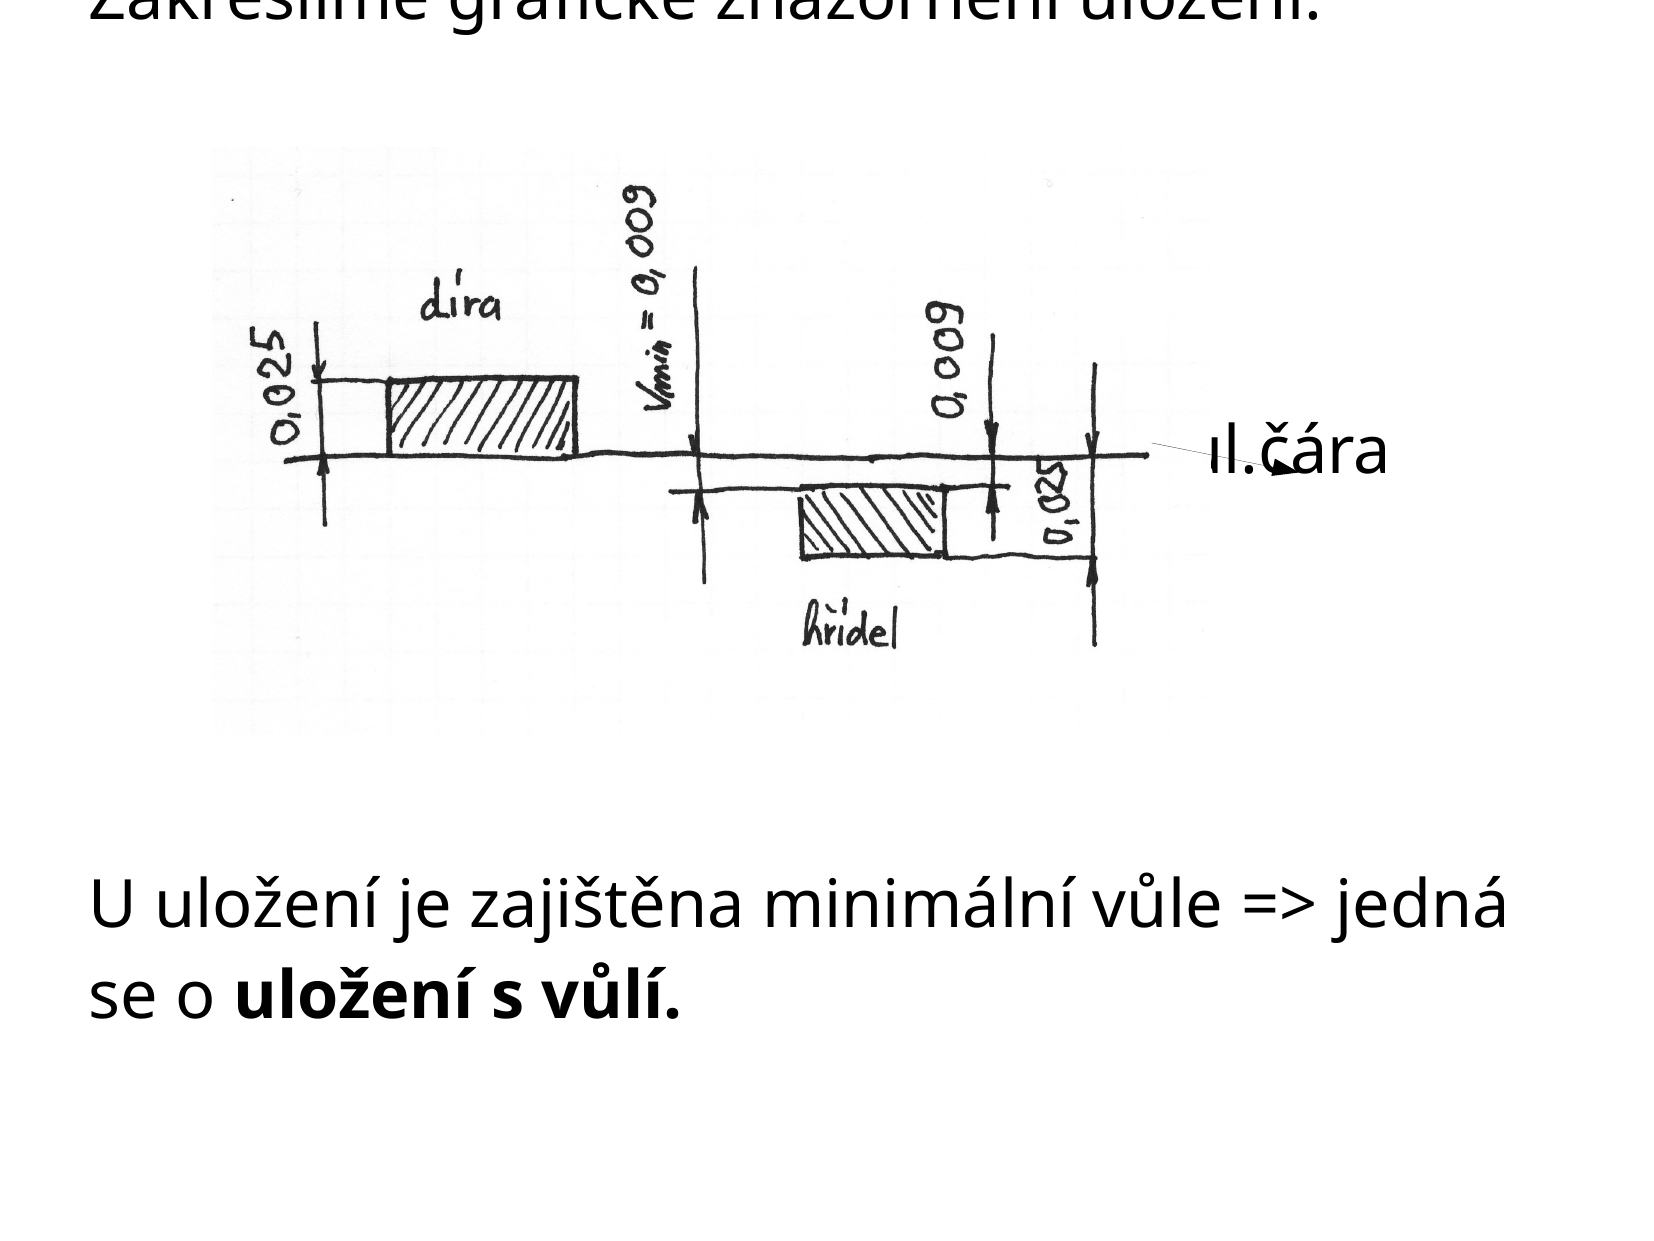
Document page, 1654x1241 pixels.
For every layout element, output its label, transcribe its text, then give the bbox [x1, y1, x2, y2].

picture [212, 147, 1211, 735]
subtitle Zakreslíme grafické znázornění uložení: nul.čára U uložení je zajištěna minimální vůle => jedná se o uložení s vůlí. [88, 47, 1577, 1211]
